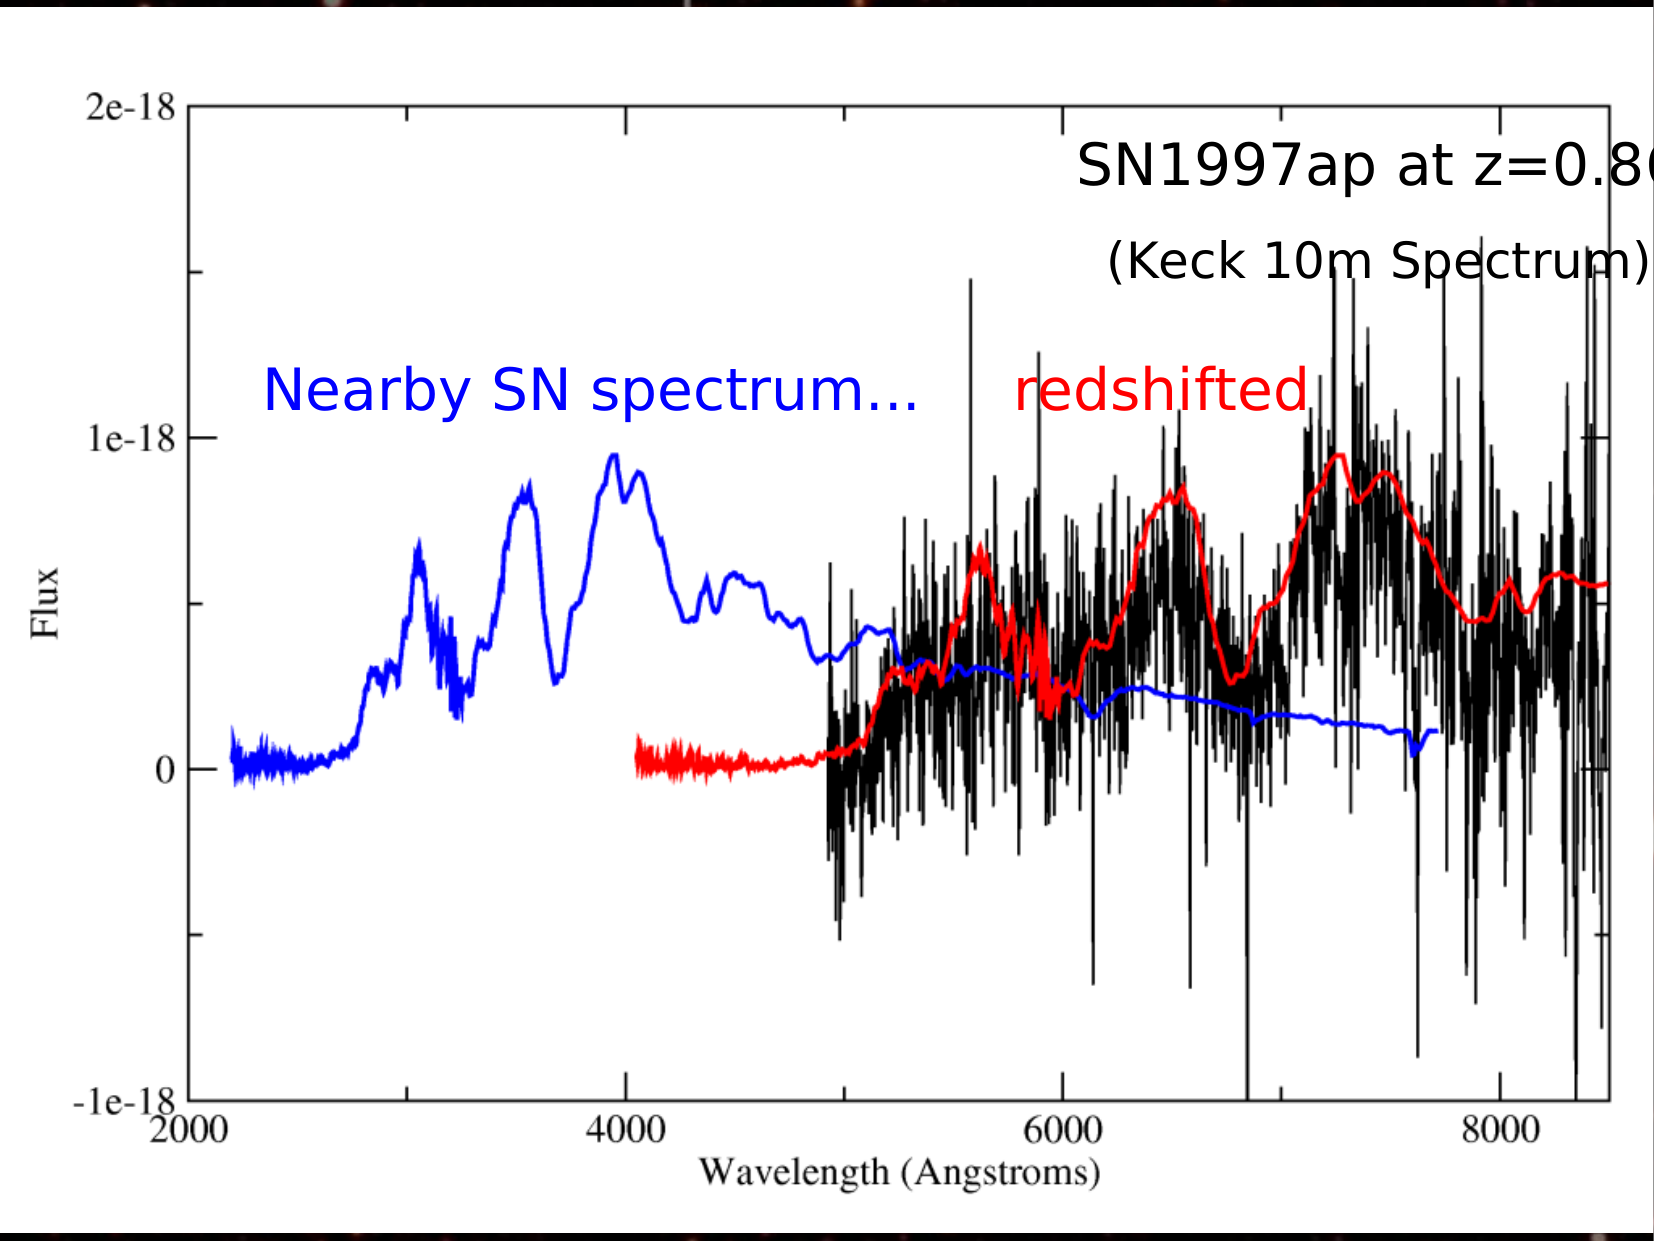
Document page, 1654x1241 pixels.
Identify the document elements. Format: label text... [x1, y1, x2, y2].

picture [0, 0, 1654, 1241]
text_box SN1997ap at z=0.86 (Keck 10m Spectrum) [1076, 131, 1622, 291]
text_box Nearby SN spectrum... redshifted [262, 356, 1207, 425]
